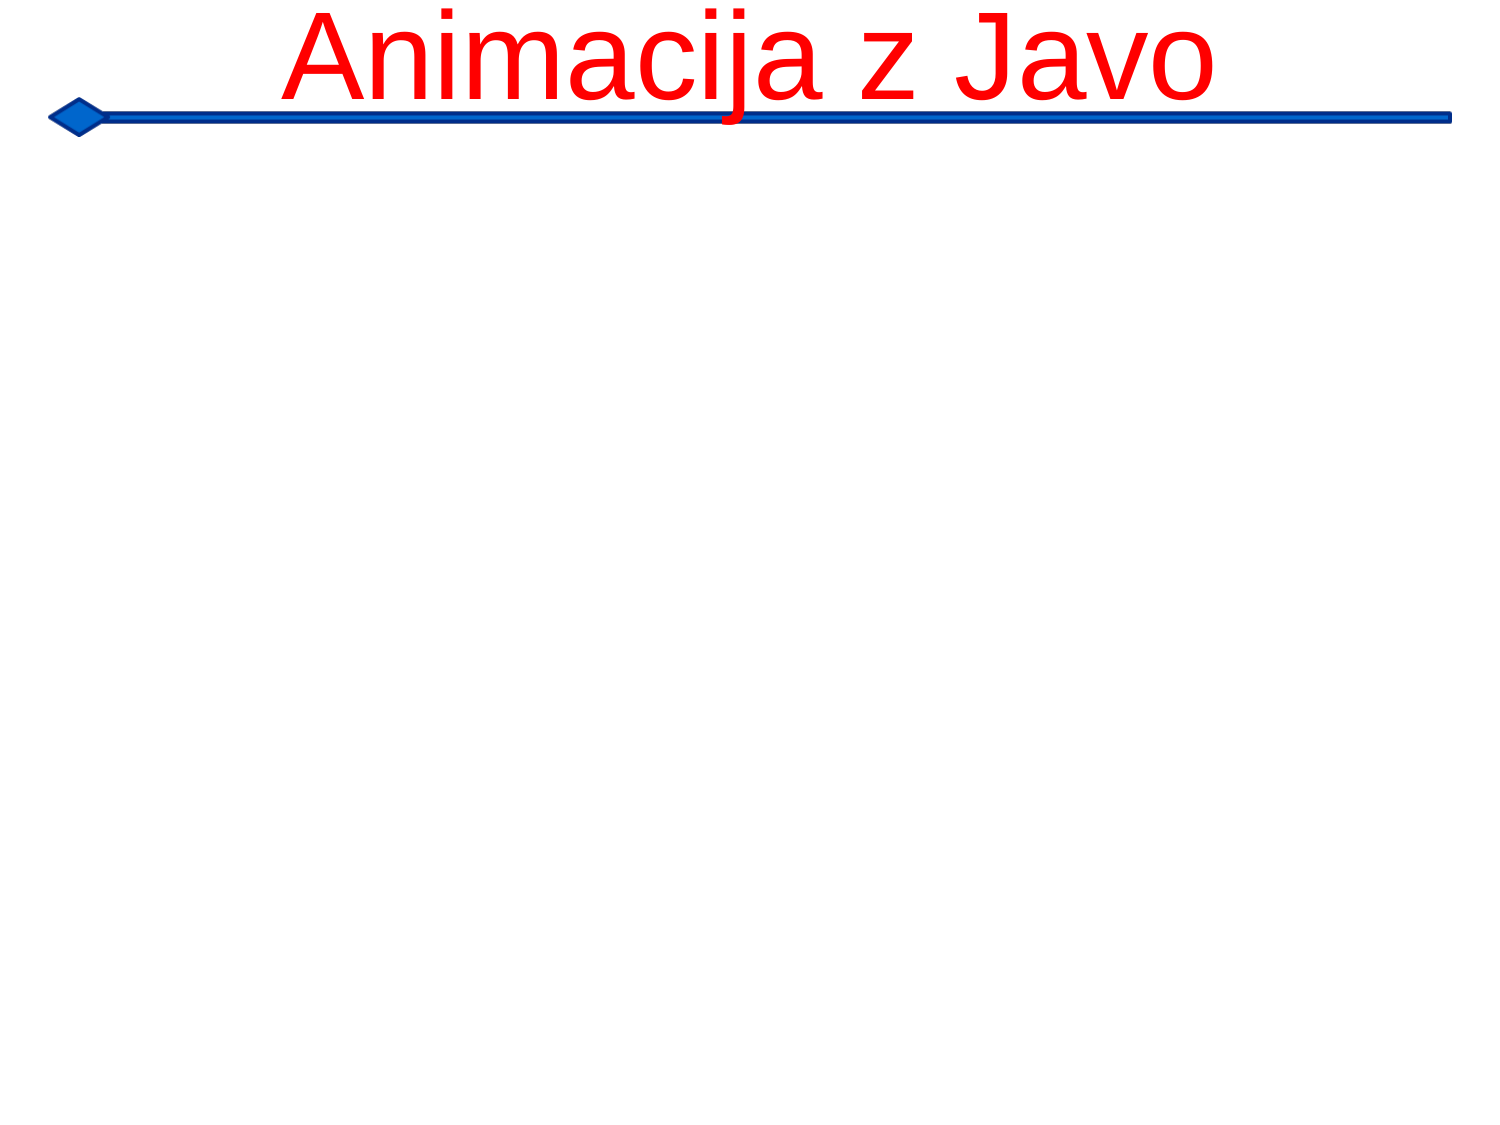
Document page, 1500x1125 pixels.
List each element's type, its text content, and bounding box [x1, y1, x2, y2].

picture [48, 133, 1452, 137]
title Animacija z Javo [12, 0, 1488, 133]
